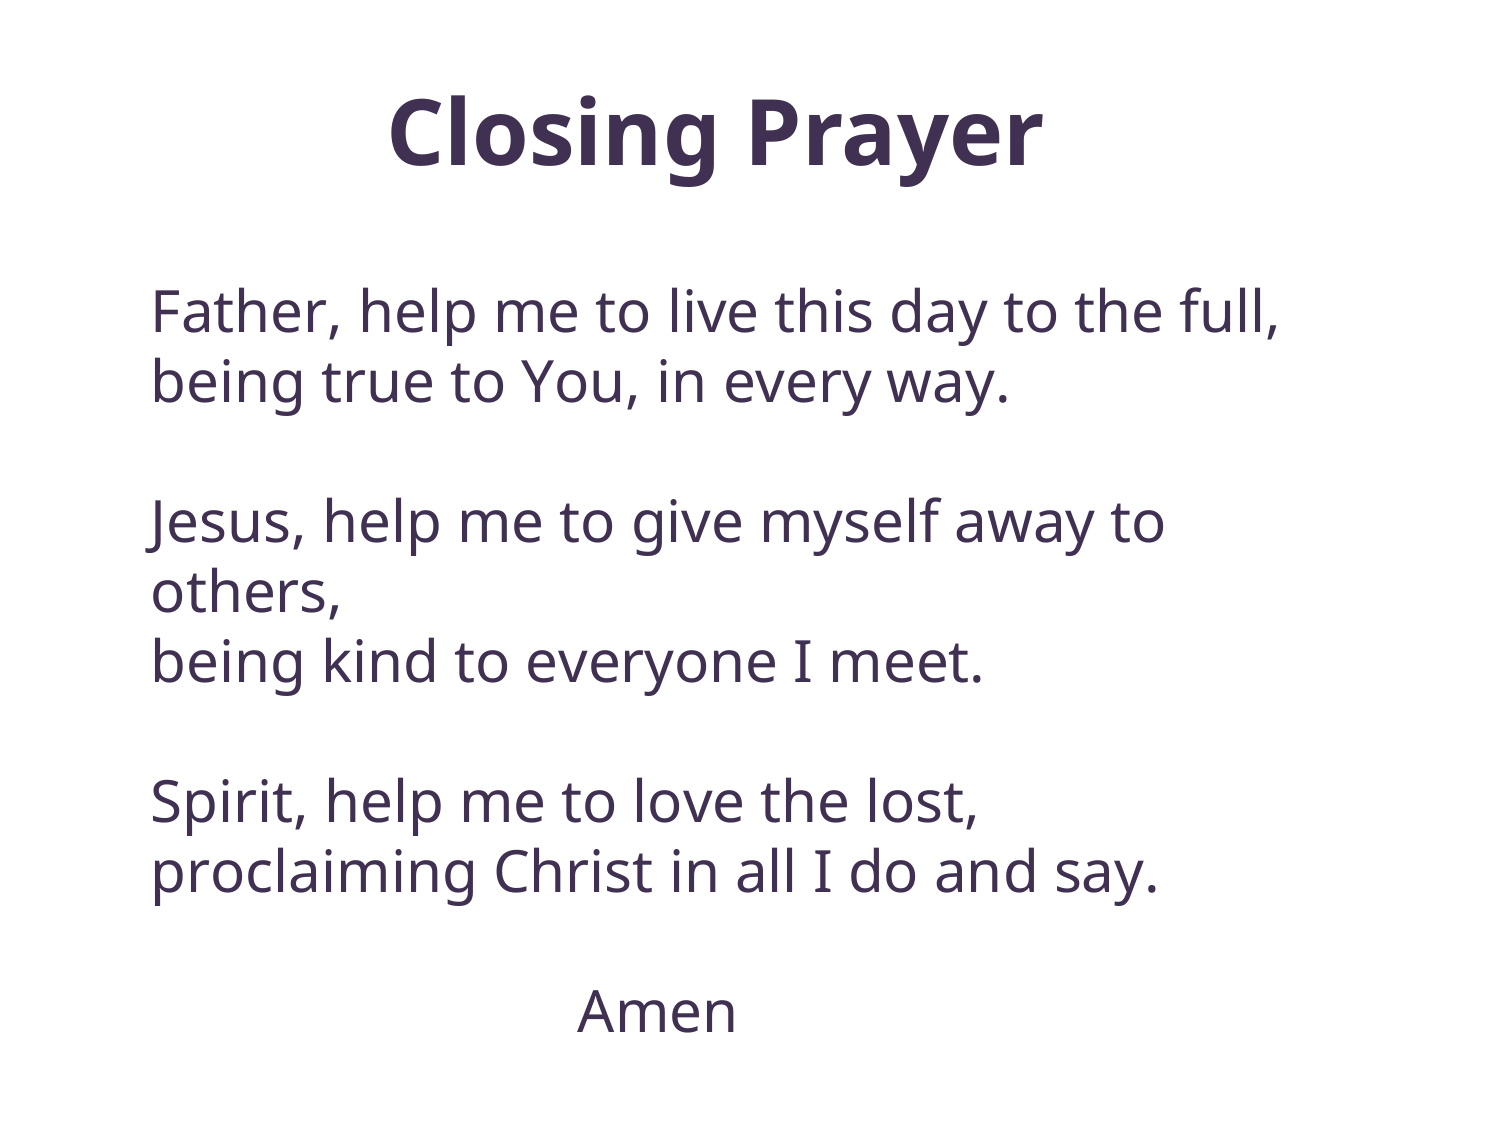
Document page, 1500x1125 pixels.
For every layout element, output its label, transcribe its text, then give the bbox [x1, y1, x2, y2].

text_box Closing Prayer Father, help me to live this day to the full, being true to You, in every way. Jesus, help me to give myself away to others, being kind to everyone I meet. Spirit, help me to love the lost, proclaiming Christ in all I do and say. Amen [135, 66, 1365, 1125]
